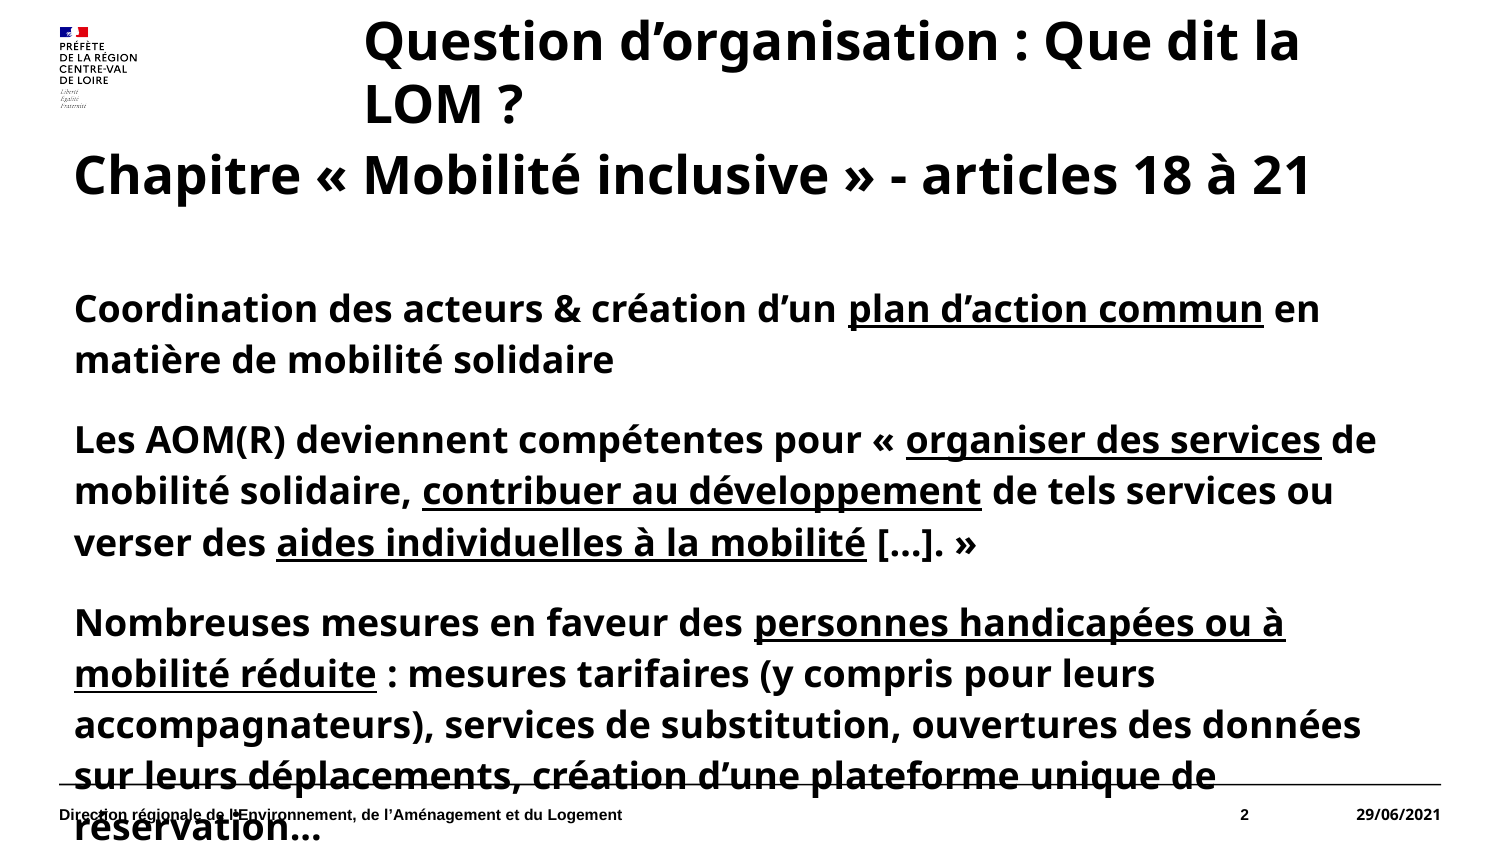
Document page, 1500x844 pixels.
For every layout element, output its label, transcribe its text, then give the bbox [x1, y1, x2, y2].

text_box Chapitre « Mobilité inclusive » - articles 18 à 21 Coordination des acteurs & création d’un plan d’action commun en matière de mobilité solidaire Les AOM(R) deviennent compétentes pour « organiser des services de mobilité solidaire, contribuer au développement de tels services ou verser des aides individuelles à la mobilité […]. » Nombreuses mesures en faveur des personnes handicapées ou à mobilité réduite : mesures tarifaires (y compris pour leurs accompagnateurs), services de substitution, ouvertures des données sur leurs déplacements, création d’une plateforme unique de réservation... [59, 129, 1441, 768]
picture [59, 27, 170, 108]
text_box 29/06/2021 [1287, 784, 1442, 844]
title Question d’organisation : Que dit la LOM ? [363, 11, 1465, 130]
